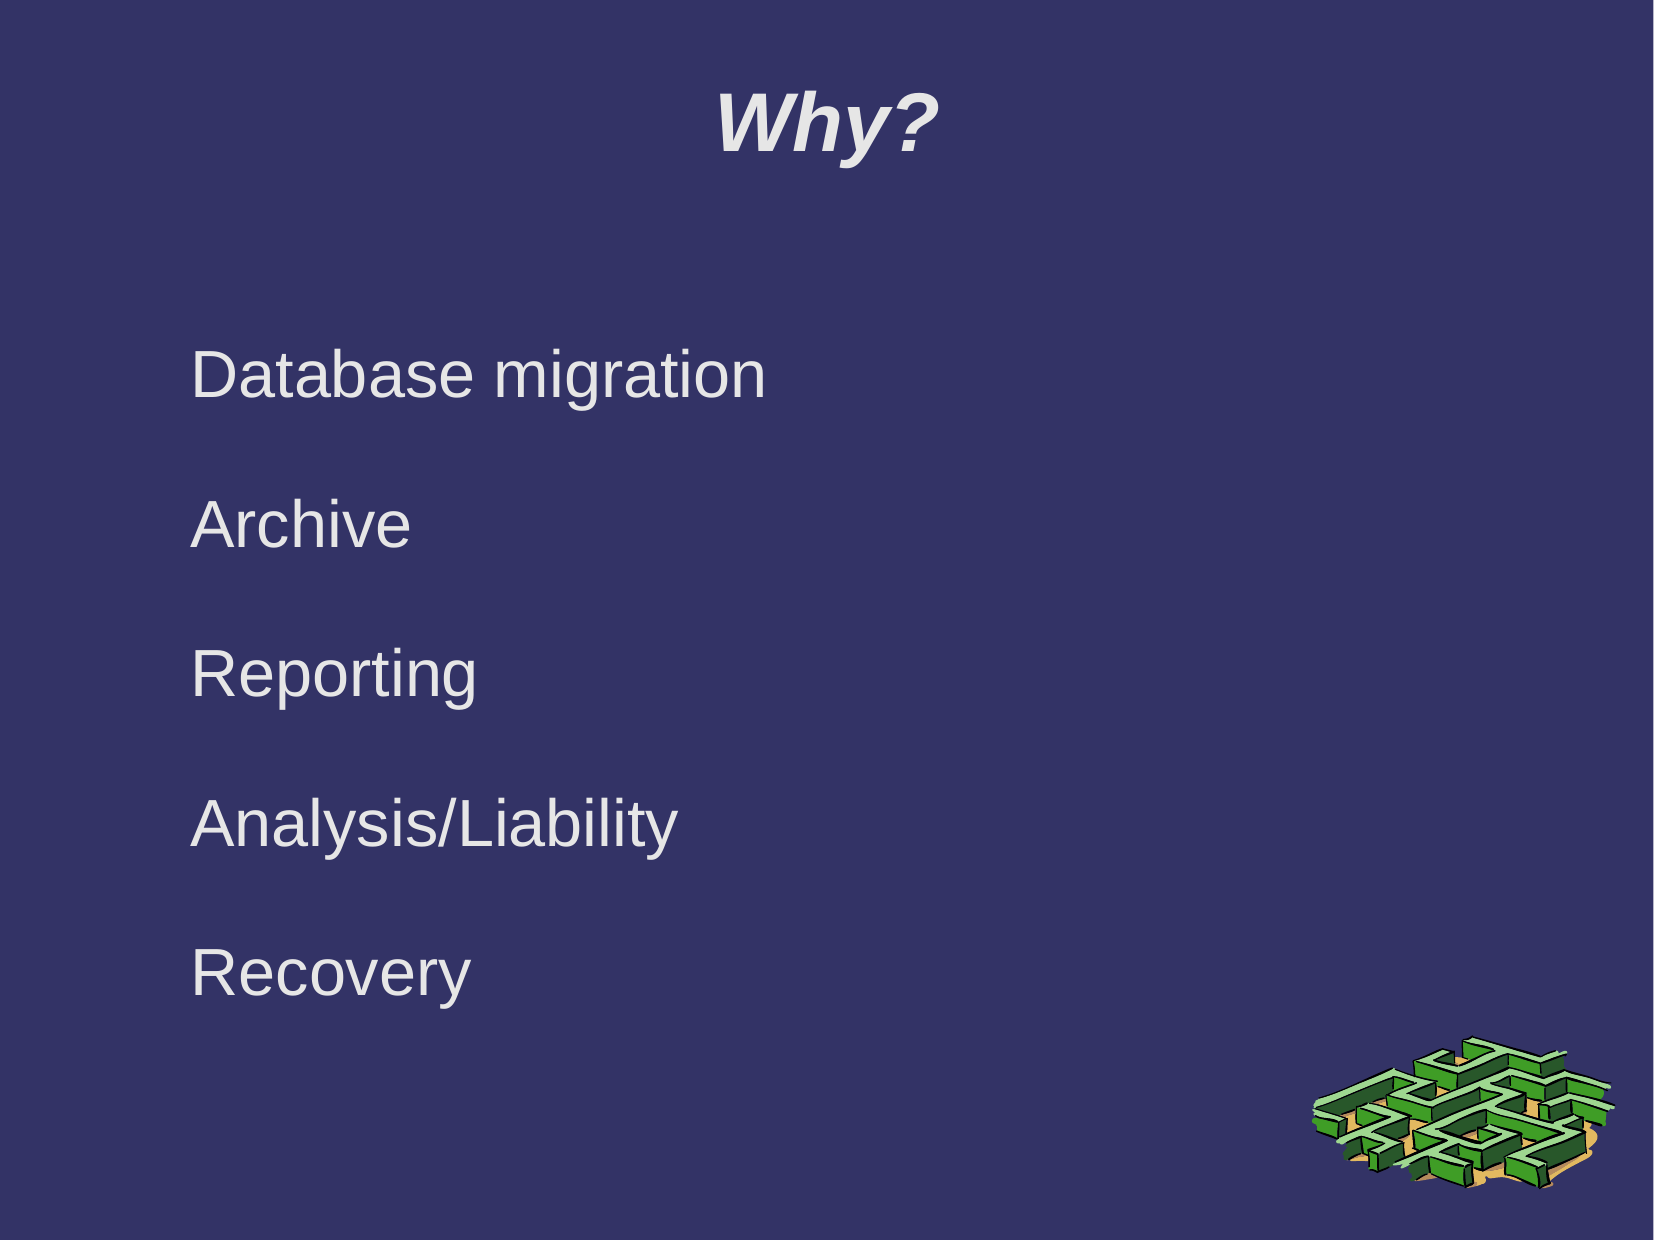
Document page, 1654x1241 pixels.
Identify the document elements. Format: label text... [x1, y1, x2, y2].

list Database migration Archive Reporting Analysis/Liability Recovery [178, 262, 1570, 1147]
title Why? [121, 19, 1534, 227]
